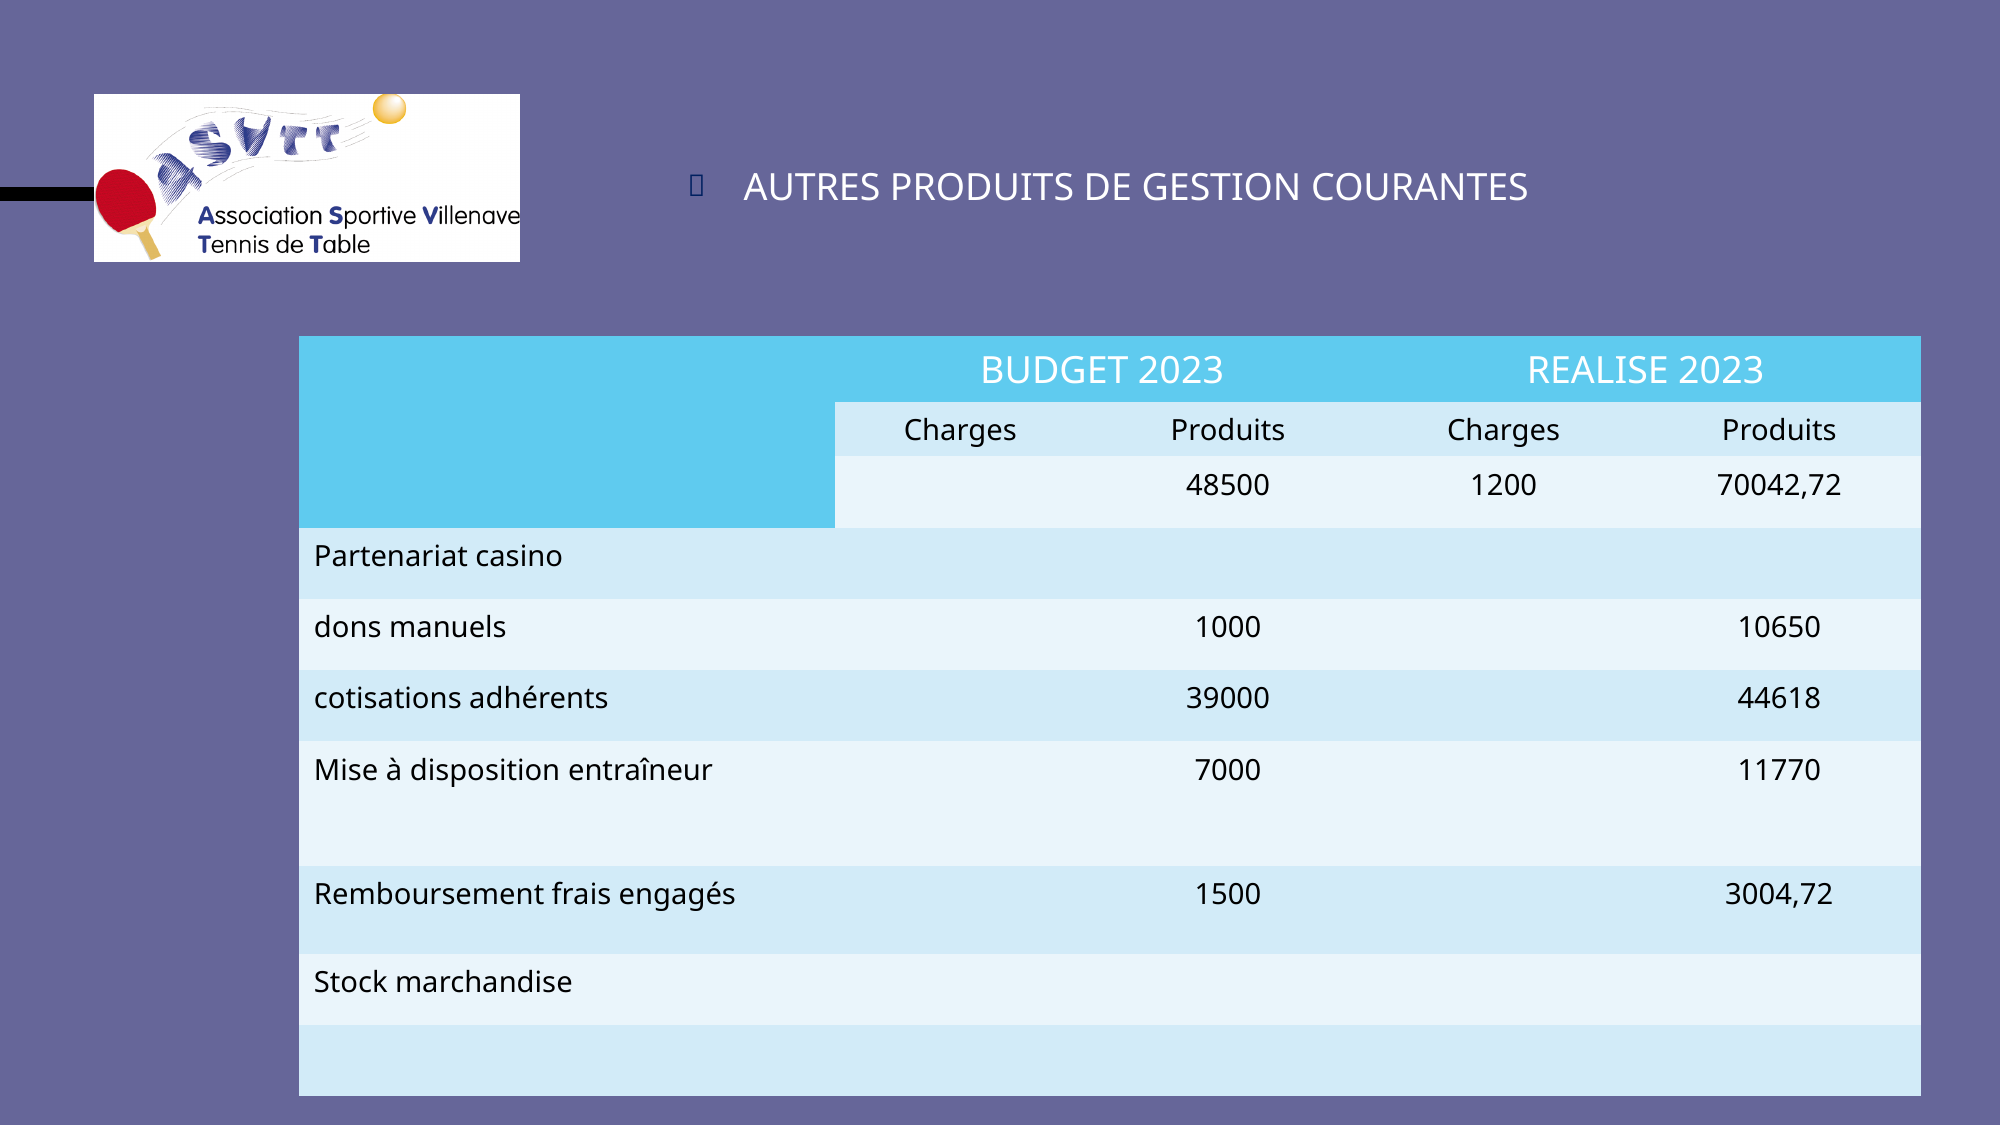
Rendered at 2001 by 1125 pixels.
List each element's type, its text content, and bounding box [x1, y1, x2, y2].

table_cell [1638, 528, 1921, 599]
list AUTRES PRODUITS DE GESTION COURANTES [672, 141, 1619, 249]
table_cell 48500 [1086, 456, 1370, 528]
table_cell 1200 [1370, 456, 1638, 528]
table_cell [835, 456, 1086, 528]
table_cell 1000 [1086, 599, 1370, 670]
table_cell Remboursement frais engagés [299, 866, 835, 954]
table_cell [1638, 954, 1921, 1025]
table_cell [835, 1025, 1086, 1096]
table_cell dons manuels [299, 599, 835, 670]
table_cell [835, 866, 1086, 954]
table_cell 70042,72 [1638, 456, 1921, 528]
table_cell [1086, 528, 1370, 599]
table_cell 11770 [1638, 741, 1921, 866]
table_cell 10650 [1638, 599, 1921, 670]
picture [94, 94, 520, 262]
table_cell [835, 670, 1086, 741]
table_cell [1370, 670, 1638, 741]
table_cell [1638, 1025, 1921, 1096]
table_header REALISE 2023 [1370, 336, 1921, 402]
table_cell 7000 [1086, 741, 1370, 866]
table_cell Charges [1370, 402, 1638, 456]
table_cell [835, 599, 1086, 670]
table_cell Charges [835, 402, 1086, 456]
table_cell Partenariat casino [299, 528, 835, 599]
table_cell [1370, 954, 1638, 1025]
table_cell [1370, 528, 1638, 599]
table_cell 1500 [1086, 866, 1370, 954]
table_cell [835, 741, 1086, 866]
table_cell [1086, 954, 1370, 1025]
table_header [299, 336, 835, 528]
table_cell Produits [1086, 402, 1370, 456]
table_cell Stock marchandise [299, 954, 835, 1025]
table_cell 3004,72 [1638, 866, 1921, 954]
table_cell [1370, 599, 1638, 670]
table_cell Mise à disposition entraîneur [299, 741, 835, 866]
table_cell [299, 1025, 835, 1096]
table_header BUDGET 2023 [835, 336, 1370, 402]
table_cell [1086, 1025, 1370, 1096]
table_cell [835, 528, 1086, 599]
table_cell [1370, 1025, 1638, 1096]
table_cell [1370, 866, 1638, 954]
table_cell [835, 954, 1086, 1025]
table_cell 44618 [1638, 670, 1921, 741]
table_cell [1370, 741, 1638, 866]
table_cell cotisations adhérents [299, 670, 835, 741]
table_cell 39000 [1086, 670, 1370, 741]
table_cell Produits [1638, 402, 1921, 456]
